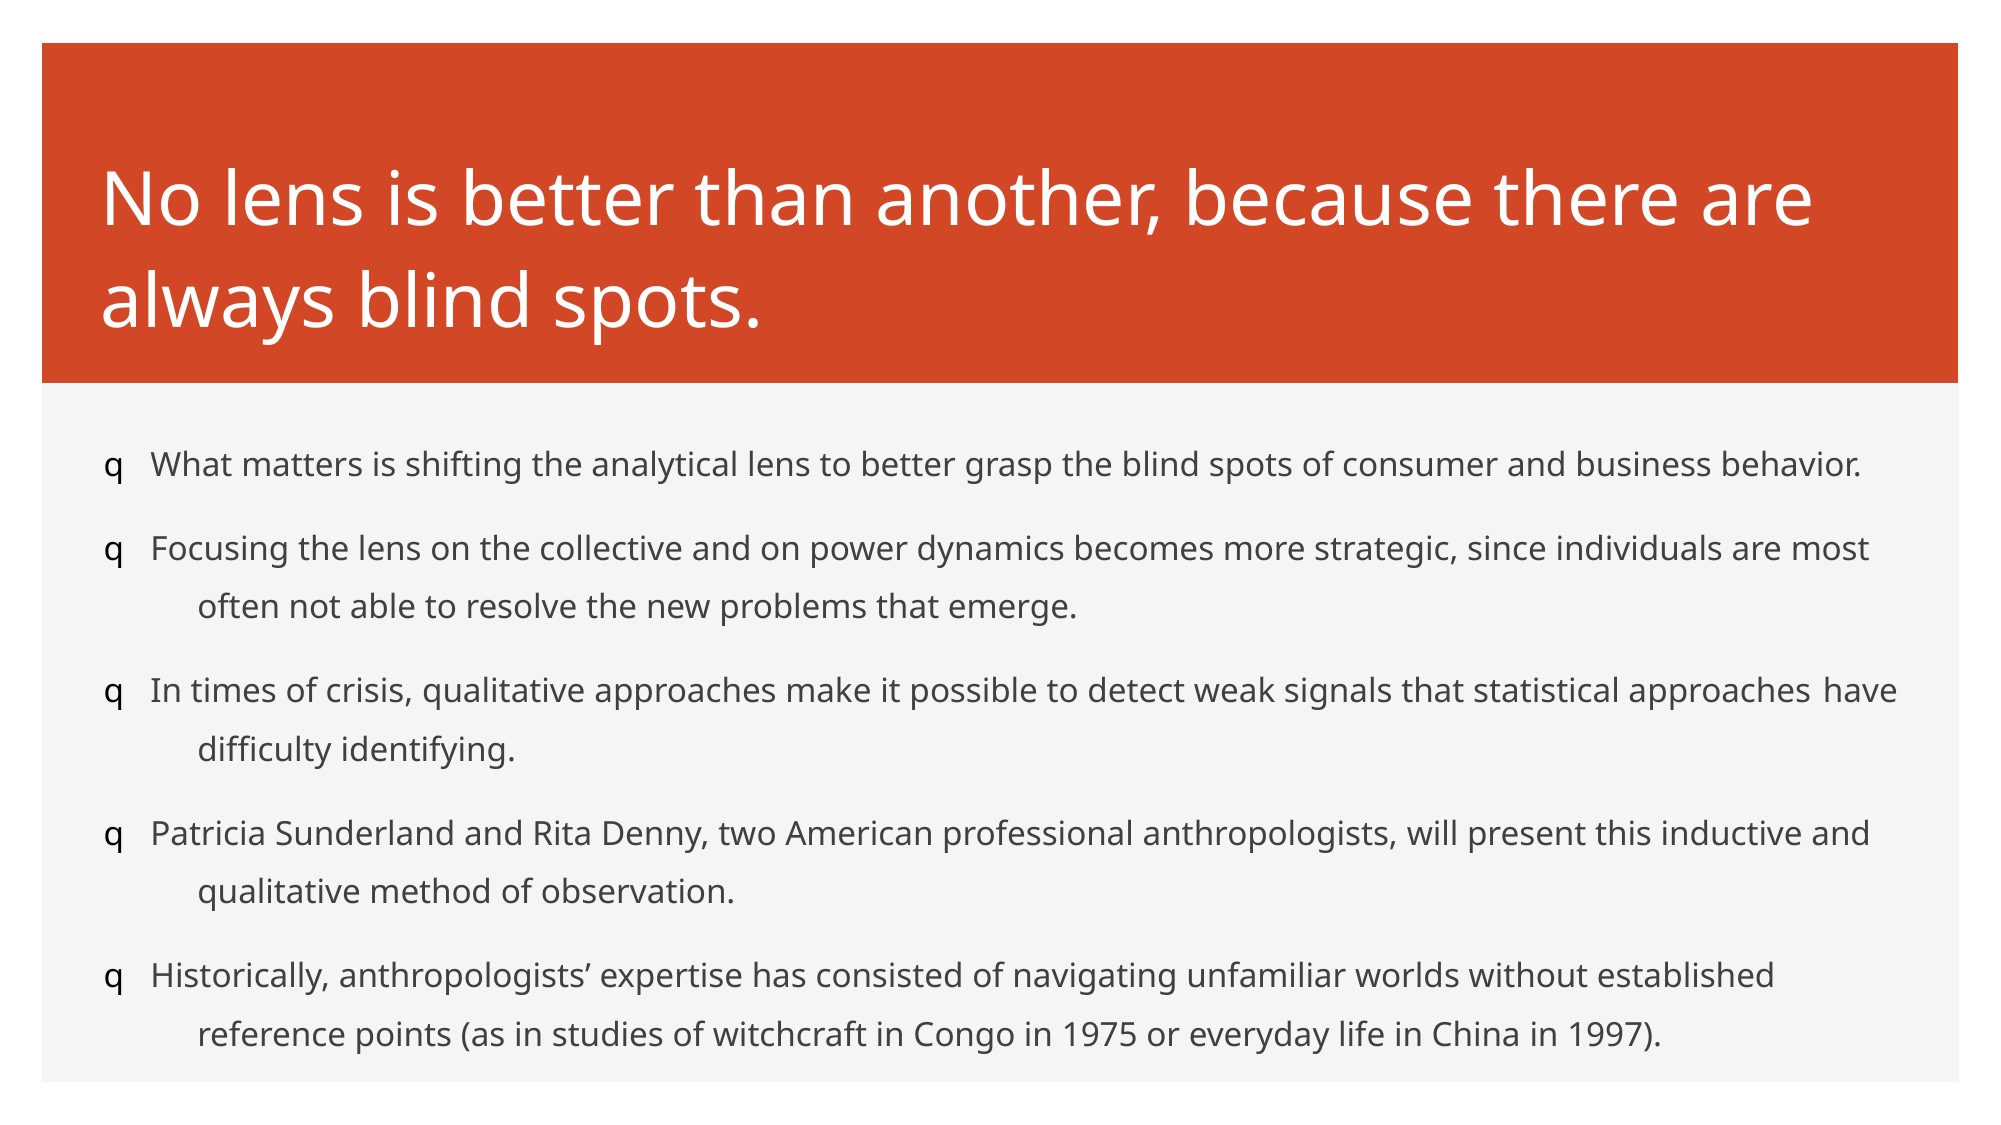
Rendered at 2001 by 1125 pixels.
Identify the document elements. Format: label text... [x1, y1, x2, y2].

list What matters is shifting the analytical lens to better grasp the blind spots of consumer and business behavior. Focusing the lens on the collective and on power dynamics becomes more strategic, since individuals are most often not able to resolve the new problems that emerge. In times of crisis, qualitative approaches make it possible to detect weak signals that statistical approaches have difficulty identifying. Patricia Sunderland and Rita Denny, two American professional anthropologists, will present this inductive and qualitative method of observation. Historically, anthropologists’ expertise has consisted of navigating unfamiliar worlds without established reference points (as in studies of witchcraft in Congo in 1975 or everyday life in China in 1997). [88, 420, 1935, 1082]
title No lens is better than another, because there are always blind spots. [85, 97, 1908, 357]
